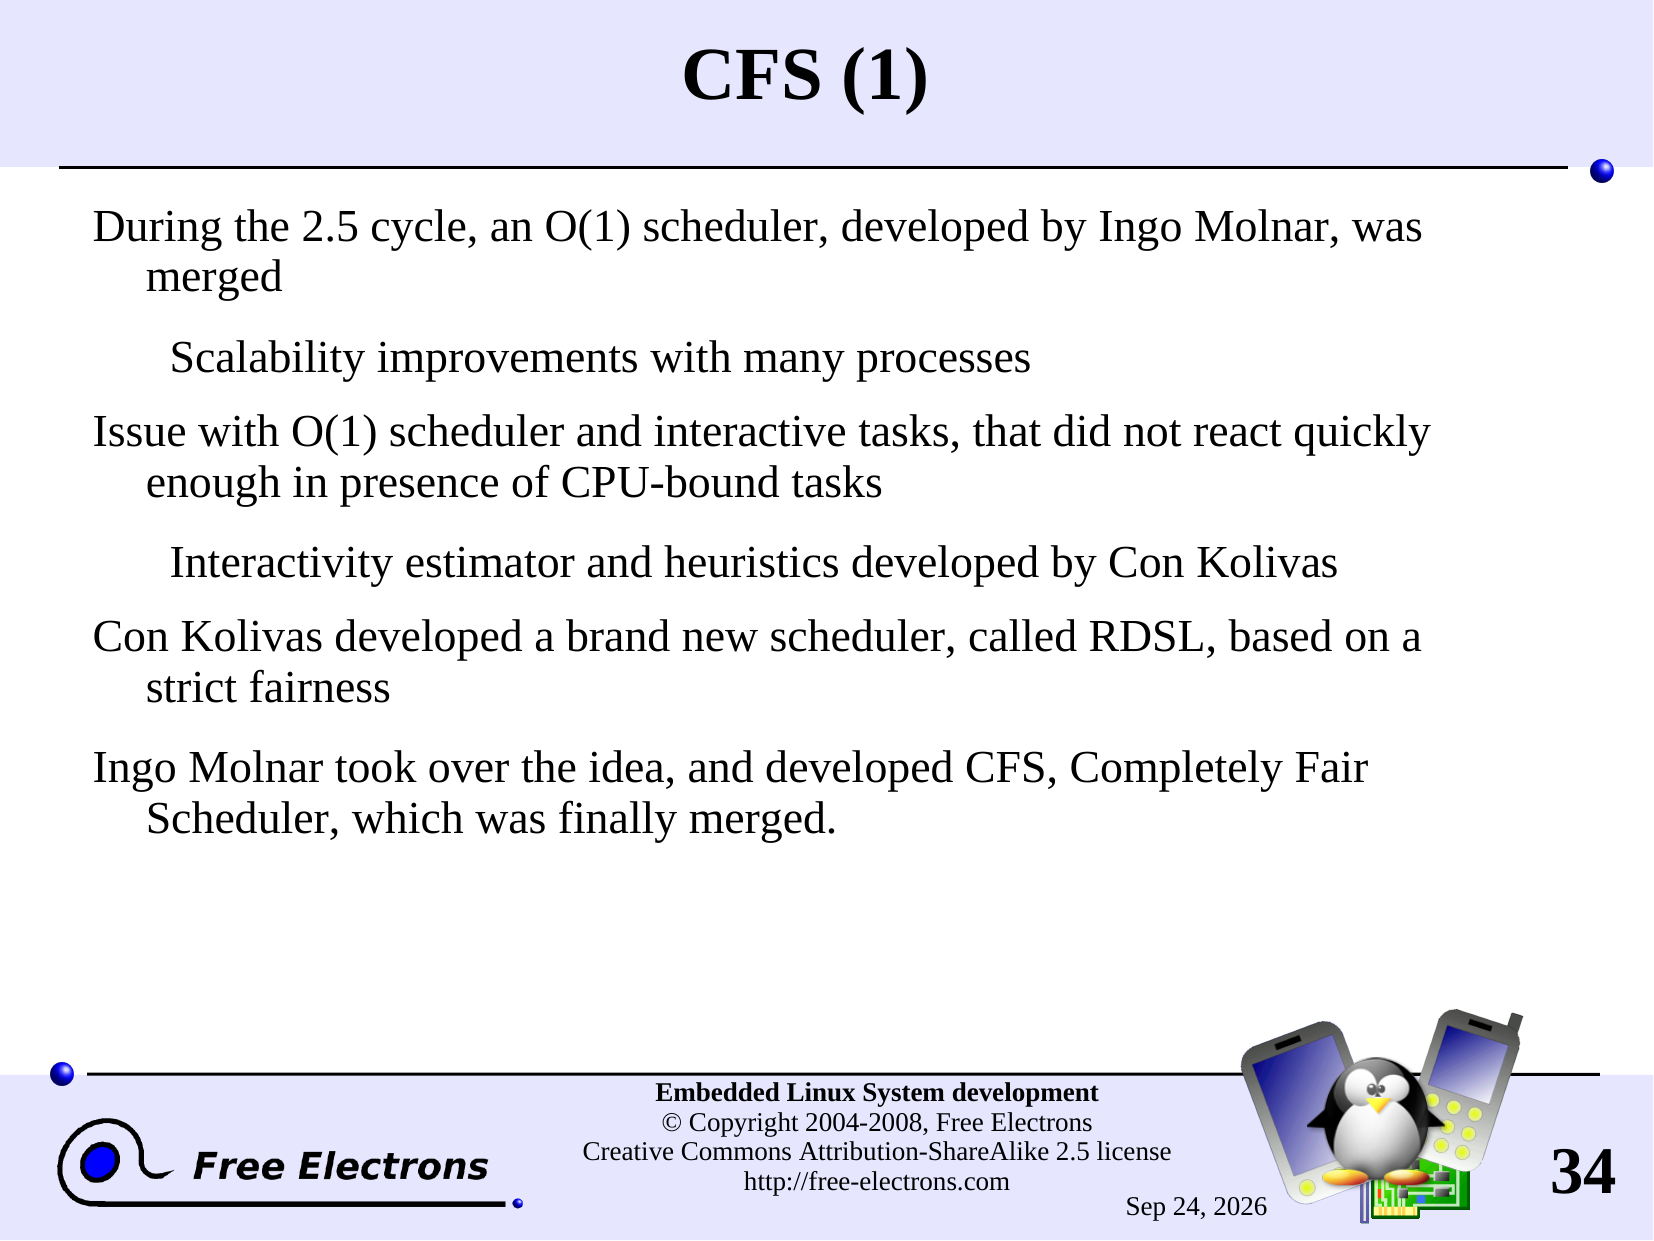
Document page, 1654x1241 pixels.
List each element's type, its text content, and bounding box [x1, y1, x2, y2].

list During the 2.5 cycle, an O(1) scheduler, developed by Ingo Molnar, was merged Scalability improvements with many processes Issue with O(1) scheduler and interactive tasks, that did not react quickly enough in presence of CPU-bound tasks Interactivity estimator and heuristics developed by Con Kolivas Con Kolivas developed a brand new scheduler, called RDSL, based on a strict fairness Ingo Molnar took over the idea, and developed CFS, Completely Fair Scheduler, which was finally merged. [75, 200, 1488, 1051]
title CFS (1) [60, 25, 1551, 124]
picture [50, 1107, 527, 1216]
picture [1225, 997, 1538, 1241]
